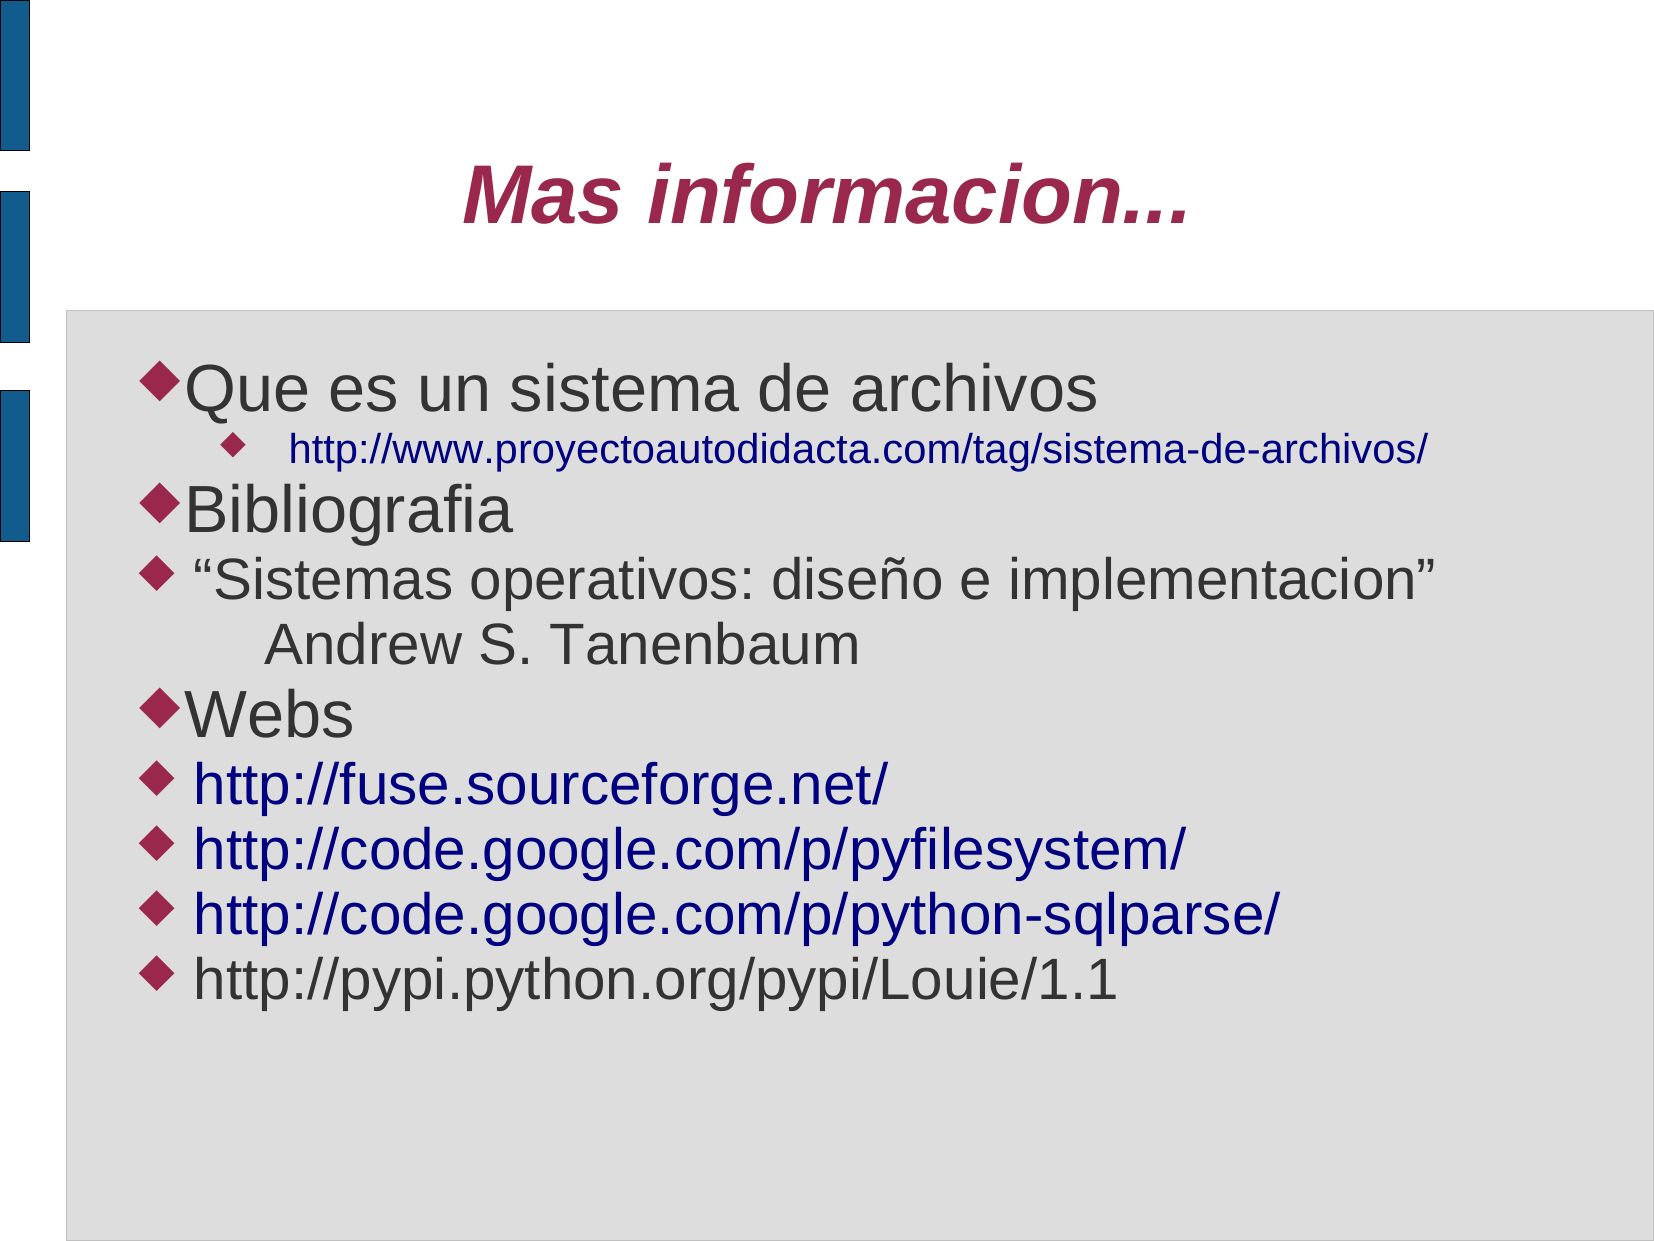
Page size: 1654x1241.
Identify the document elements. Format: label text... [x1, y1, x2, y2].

title Mas informacion... [121, 91, 1534, 299]
list Que es un sistema de archivos http://www.proyectoautodidacta.com/tag/sistema-de-archivos/ Bibliografia “Sistemas operativos: diseño e implementacion” Andrew S. Tanenbaum Webs http://fuse.sourceforge.net/ http://code.google.com/p/pyfilesystem/ http://code.google.com/p/python-sqlparse/ http://pypi.python.org/pypi/Louie/1.1 [134, 350, 1516, 1133]
